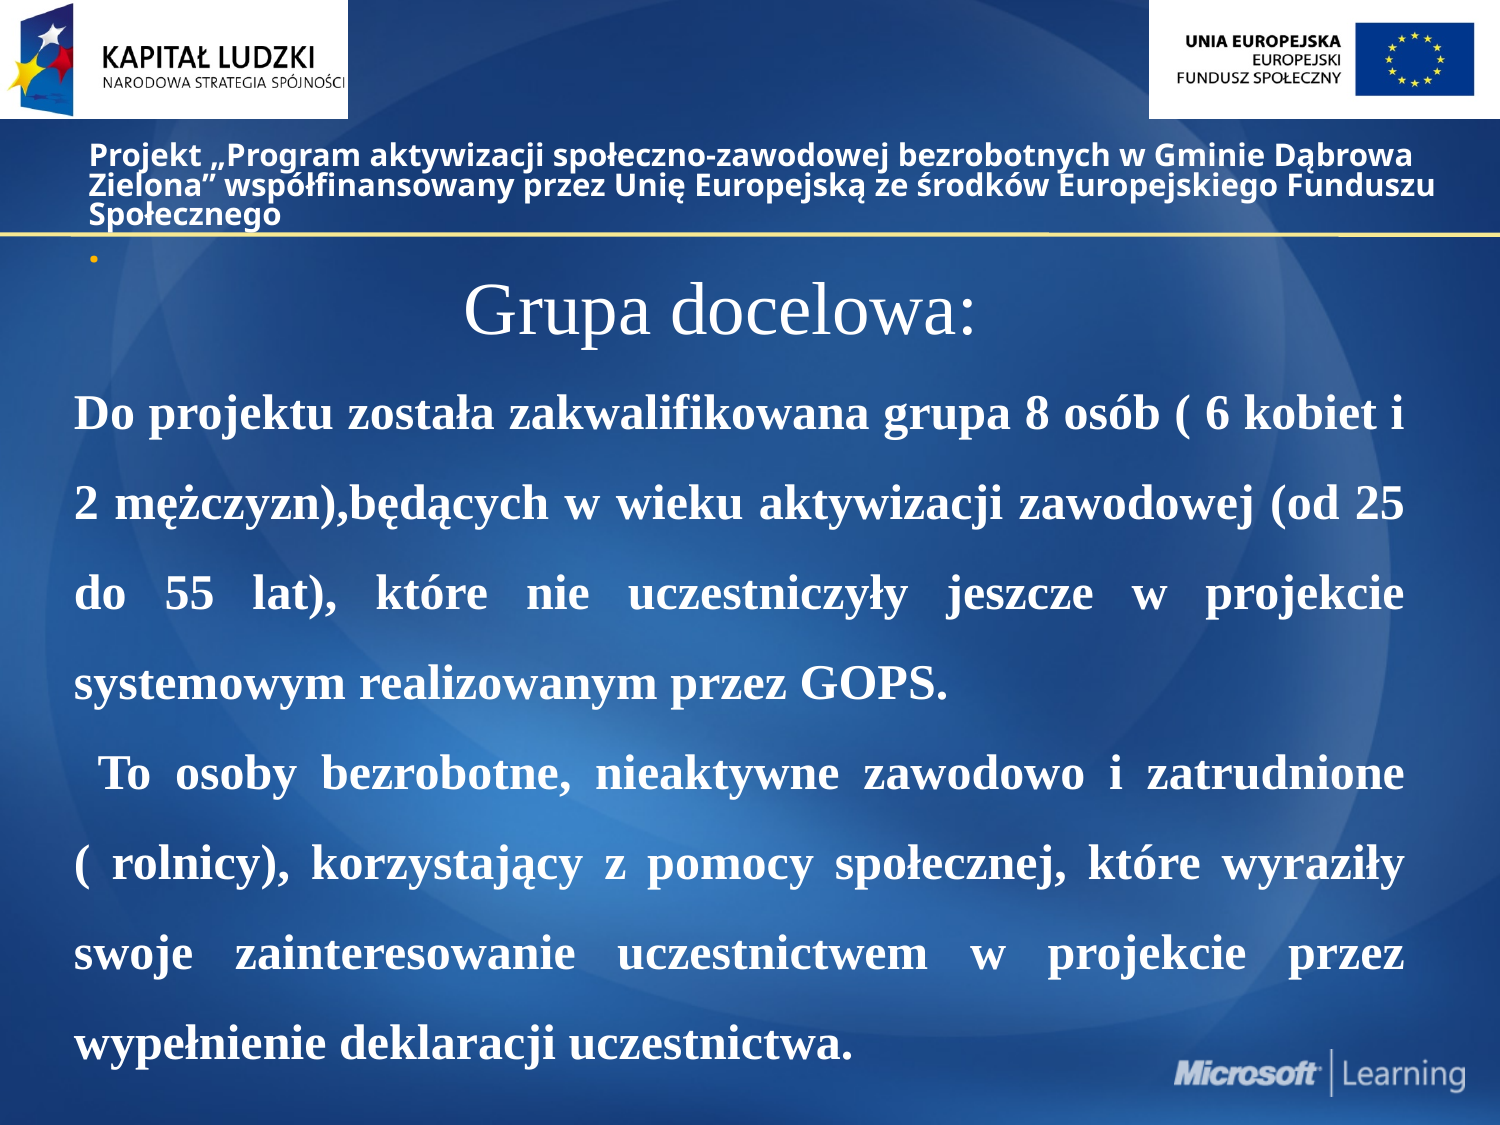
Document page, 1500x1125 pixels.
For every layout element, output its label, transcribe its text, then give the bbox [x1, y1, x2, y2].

picture [1149, 0, 1500, 119]
picture [0, 0, 348, 119]
text_box [0, 349, 1500, 1125]
text_box Grupa docelowa: Do projektu została zakwalifikowana grupa 8 osób ( 6 kobiet i 2 mężczyzn),będących w wieku aktywizacji zawodowej (od 25 do 55 lat), które nie uczestniczyły jeszcze w projekcie systemowym realizowanym przez GOPS. To osoby bezrobotne, nieaktywne zawodowo i zatrudnione ( rolnicy), korzystający z pomocy społecznej, które wyraziły swoje zainteresowanie uczestnictwem w projekcie przez wypełnienie deklaracji uczestnictwa. [59, 206, 1435, 349]
text_box Projekt „Program aktywizacji społeczno-zawodowej bezrobotnych w Gminie Dąbrowa Zielona” współfinansowany przez Unię Europejską ze środków Europejskiego Funduszu Społecznego . [88, 118, 1493, 296]
